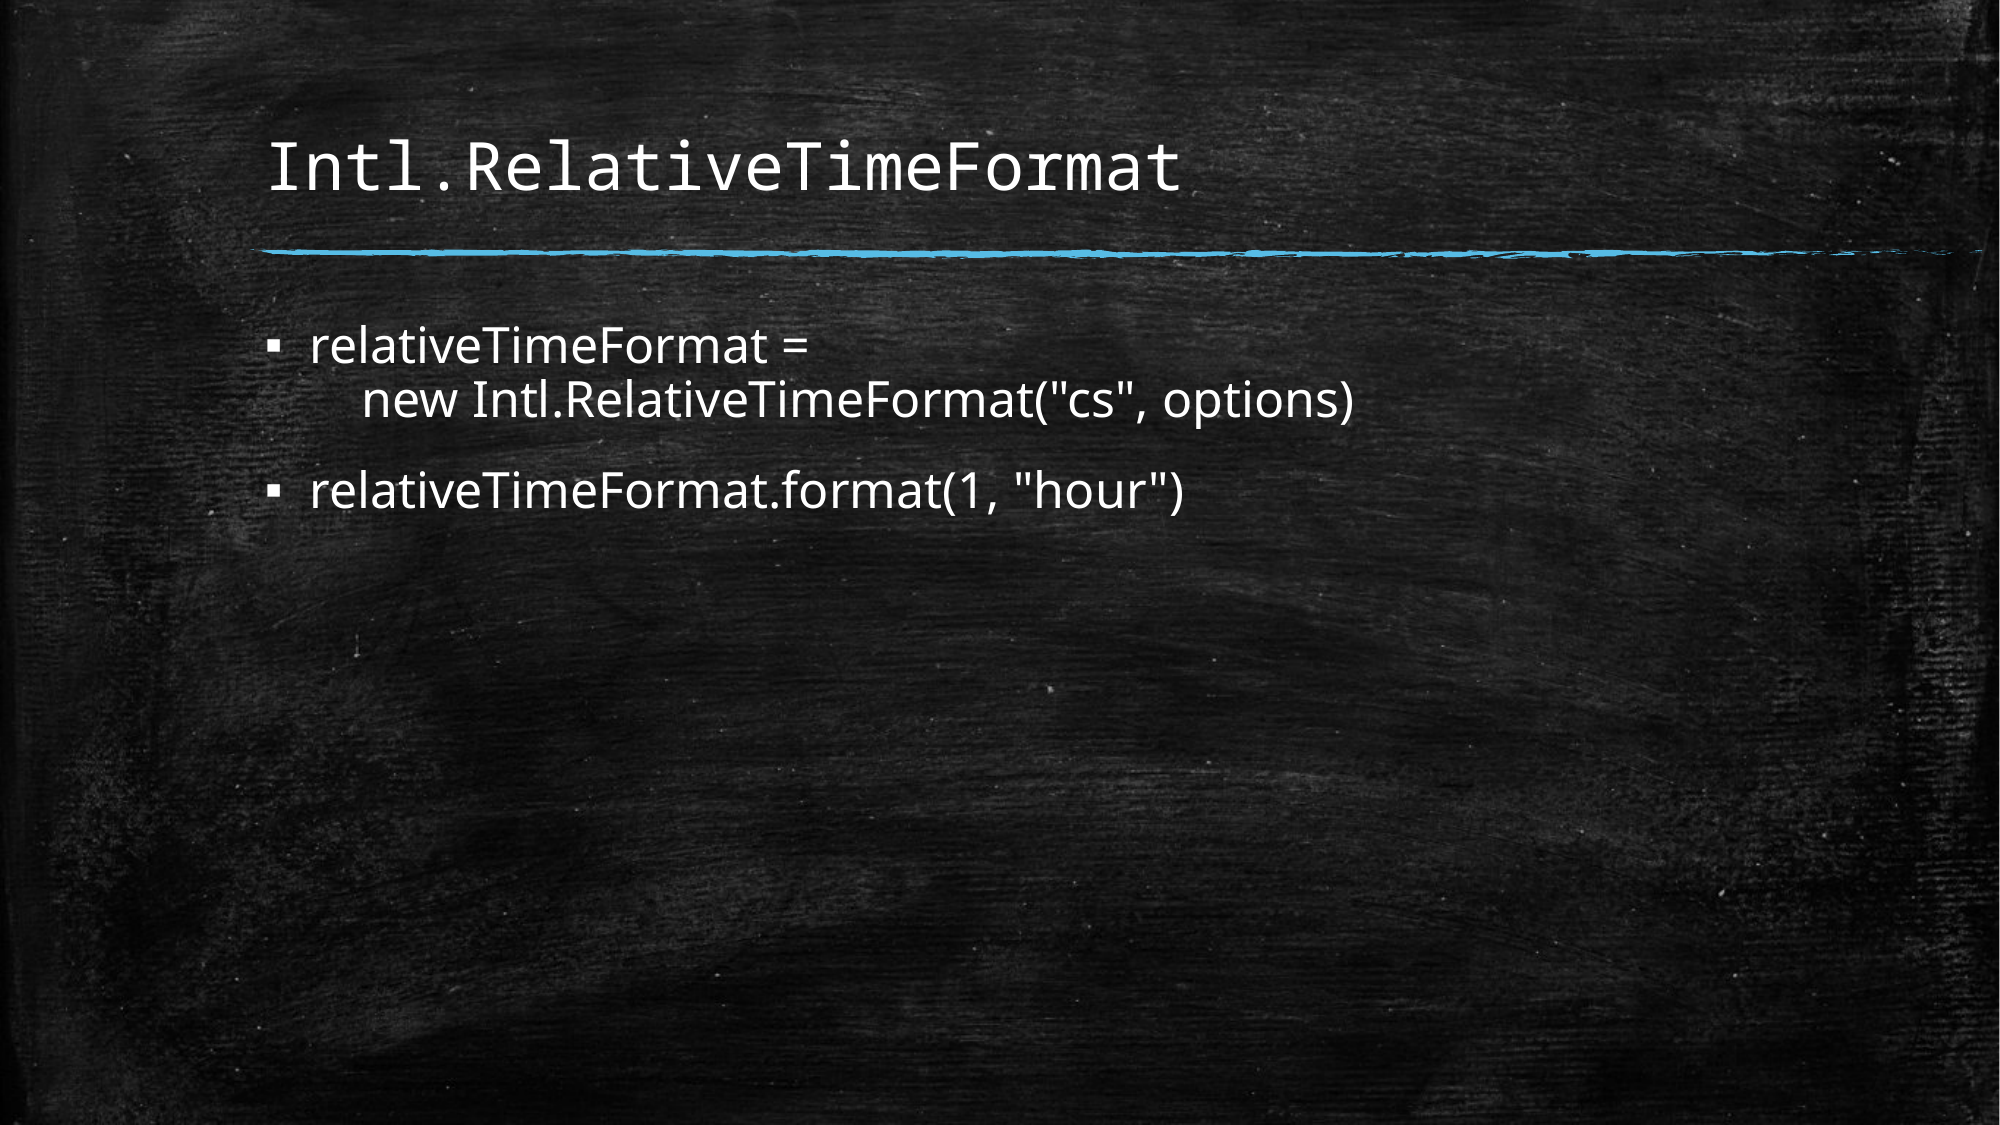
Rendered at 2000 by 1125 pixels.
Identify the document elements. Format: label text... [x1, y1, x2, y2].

title Intl.RelativeTimeFormat [249, 45, 1750, 213]
list relativeTimeFormat = new Intl.RelativeTimeFormat("cs", options) relativeTimeFormat.format(1, "hour") [249, 312, 1750, 1013]
picture [0, 0, 2000, 1125]
